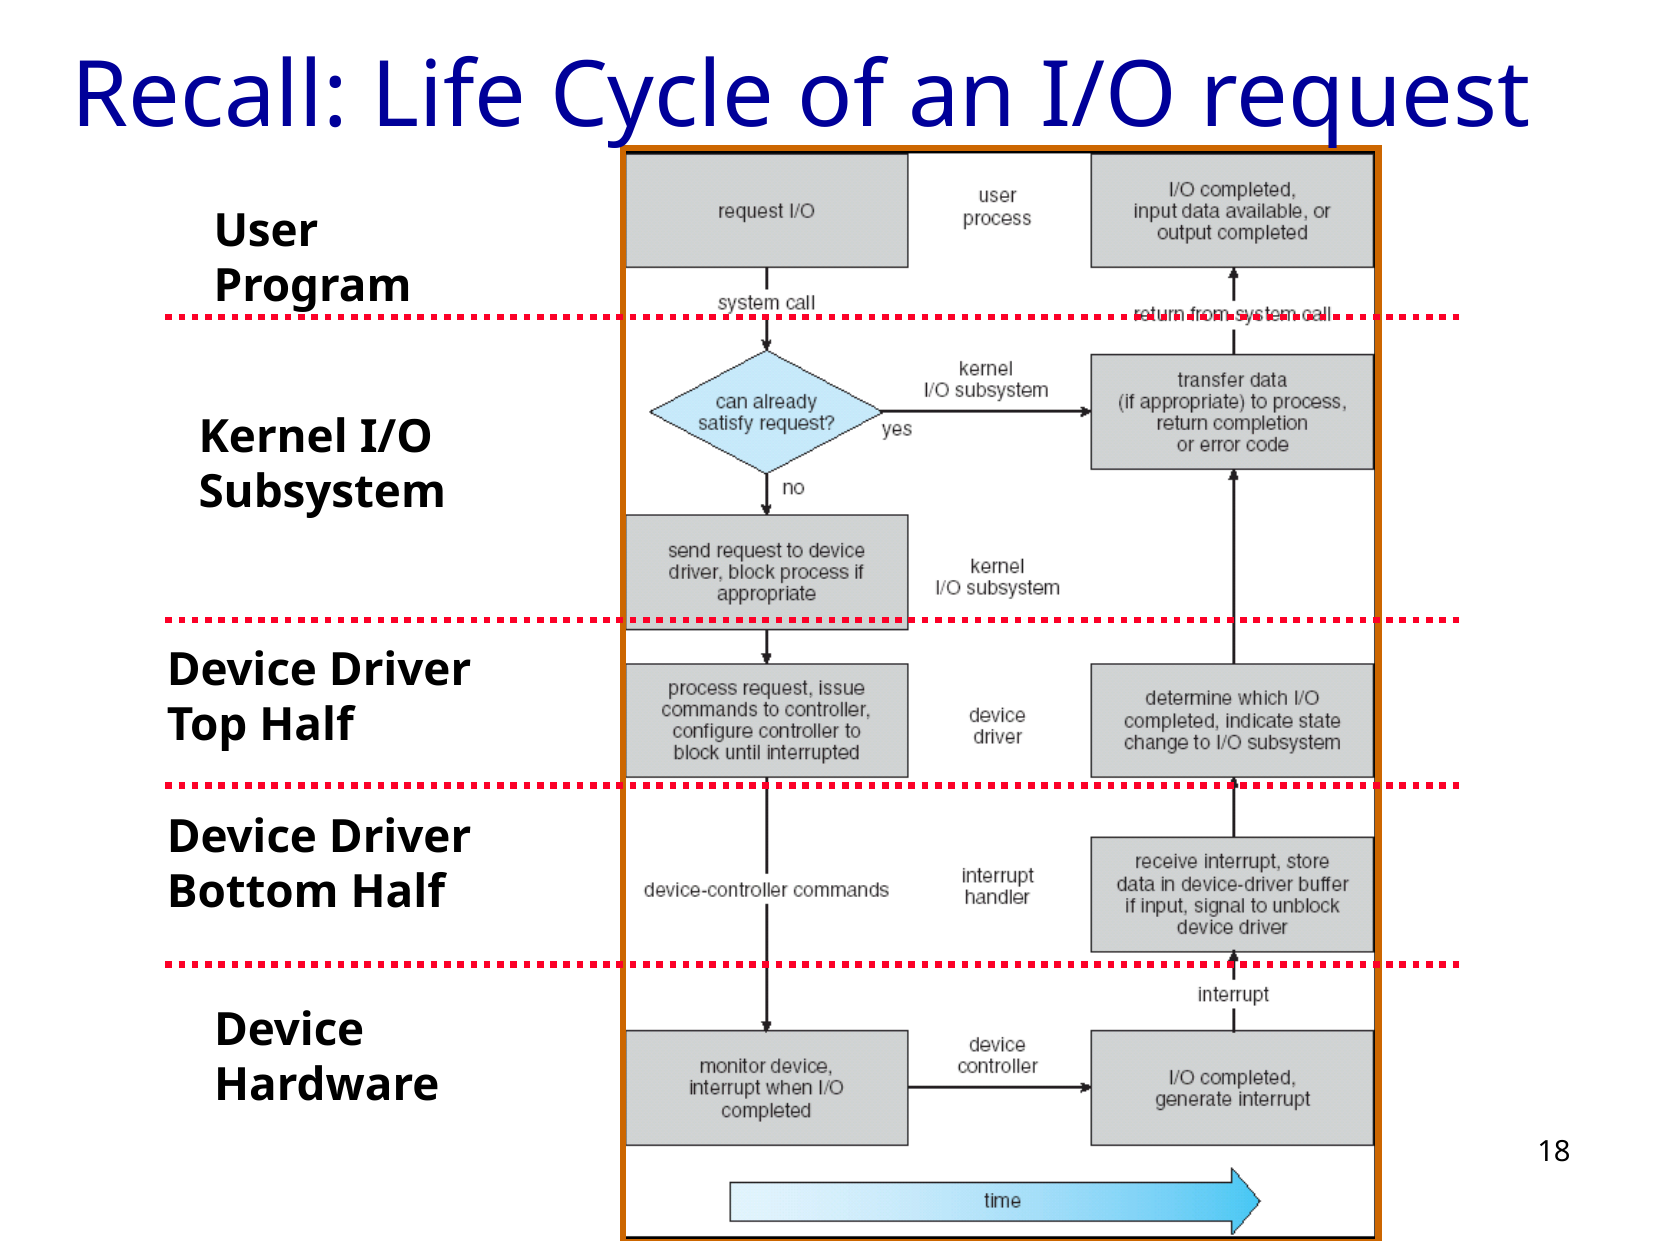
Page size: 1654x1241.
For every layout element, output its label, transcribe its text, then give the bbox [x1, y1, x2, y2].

text_box User Program [198, 196, 510, 331]
text_box Device Driver Top Half [152, 632, 598, 770]
picture [626, 196, 1376, 1239]
text_box Kernel I/O Subsystem [183, 399, 566, 537]
text_box Device Hardware [199, 992, 551, 1130]
title Recall: Life Cycle of an I/O request [71, 0, 1561, 196]
text_box Device Driver Bottom Half [152, 799, 598, 937]
